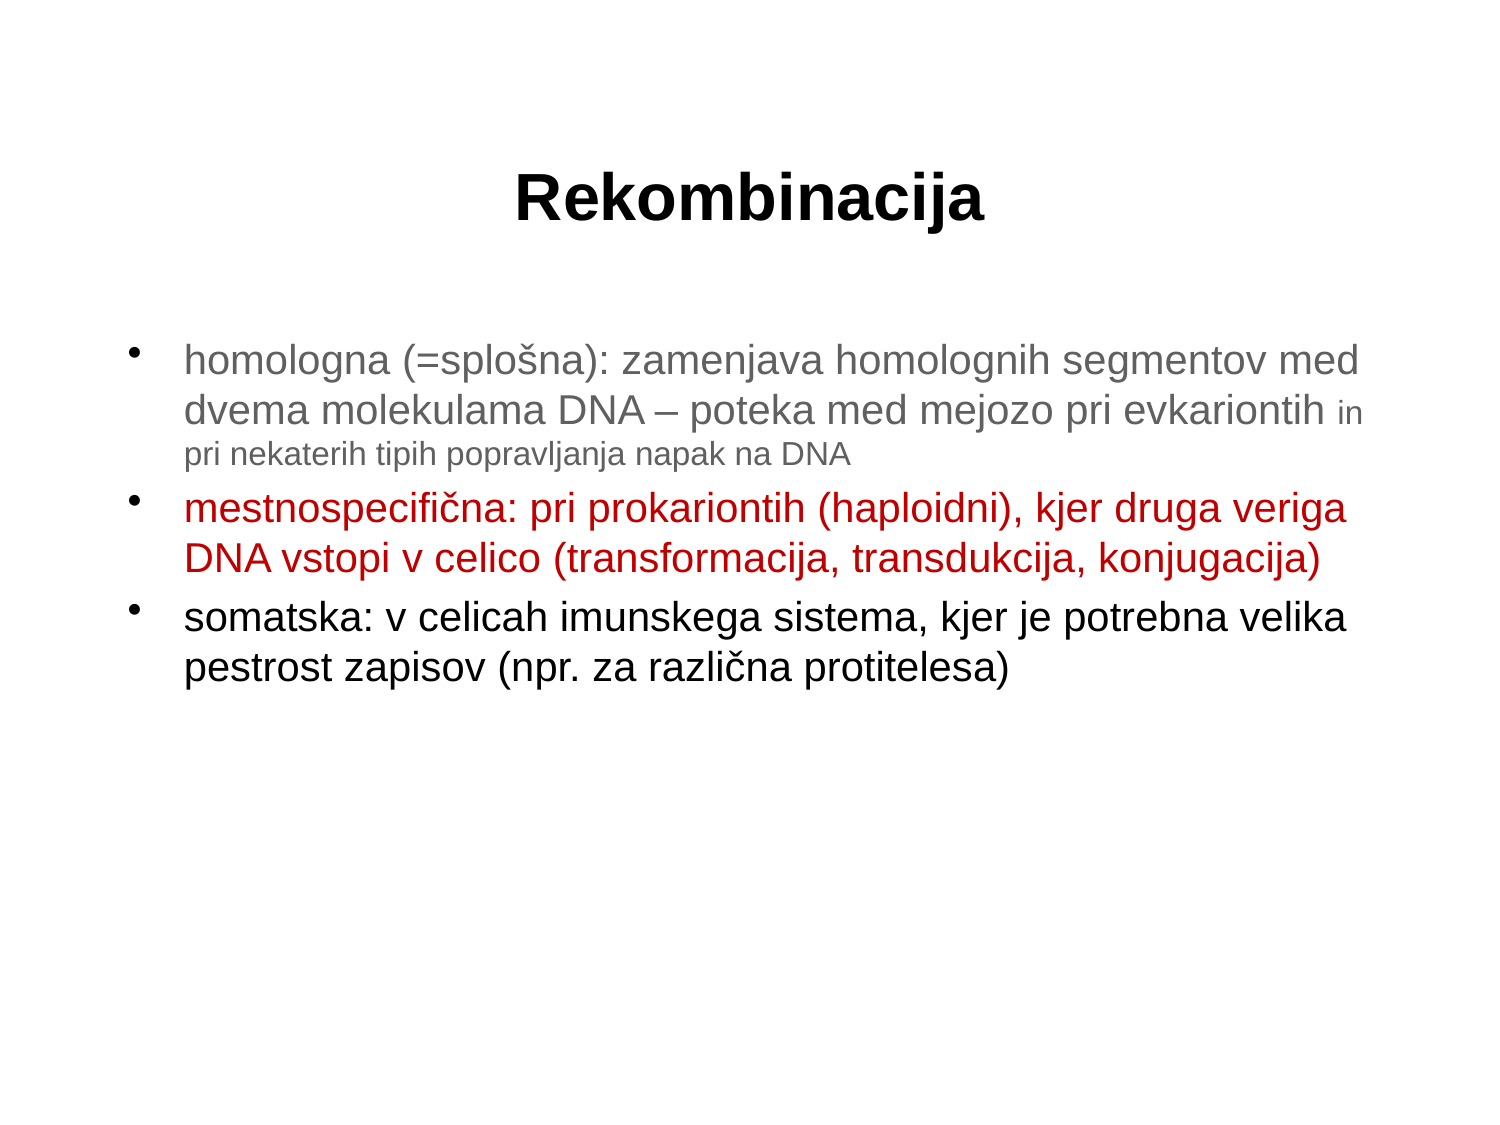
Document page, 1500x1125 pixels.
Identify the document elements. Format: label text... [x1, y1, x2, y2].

title Rekombinacija [112, 99, 1388, 288]
list homologna (=splošna): zamenjava homolognih segmentov med dvema molekulama DNA – poteka med mejozo pri evkariontih in pri nekaterih tipih popravljanja napak na DNA mestnospecifična: pri prokariontih (haploidni), kjer druga veriga DNA vstopi v celico (transformacija, transdukcija, konjugacija) somatska: v celicah imunskega sistema, kjer je potrebna velika pestrost zapisov (npr. za različna protitelesa) [112, 324, 1388, 1000]
